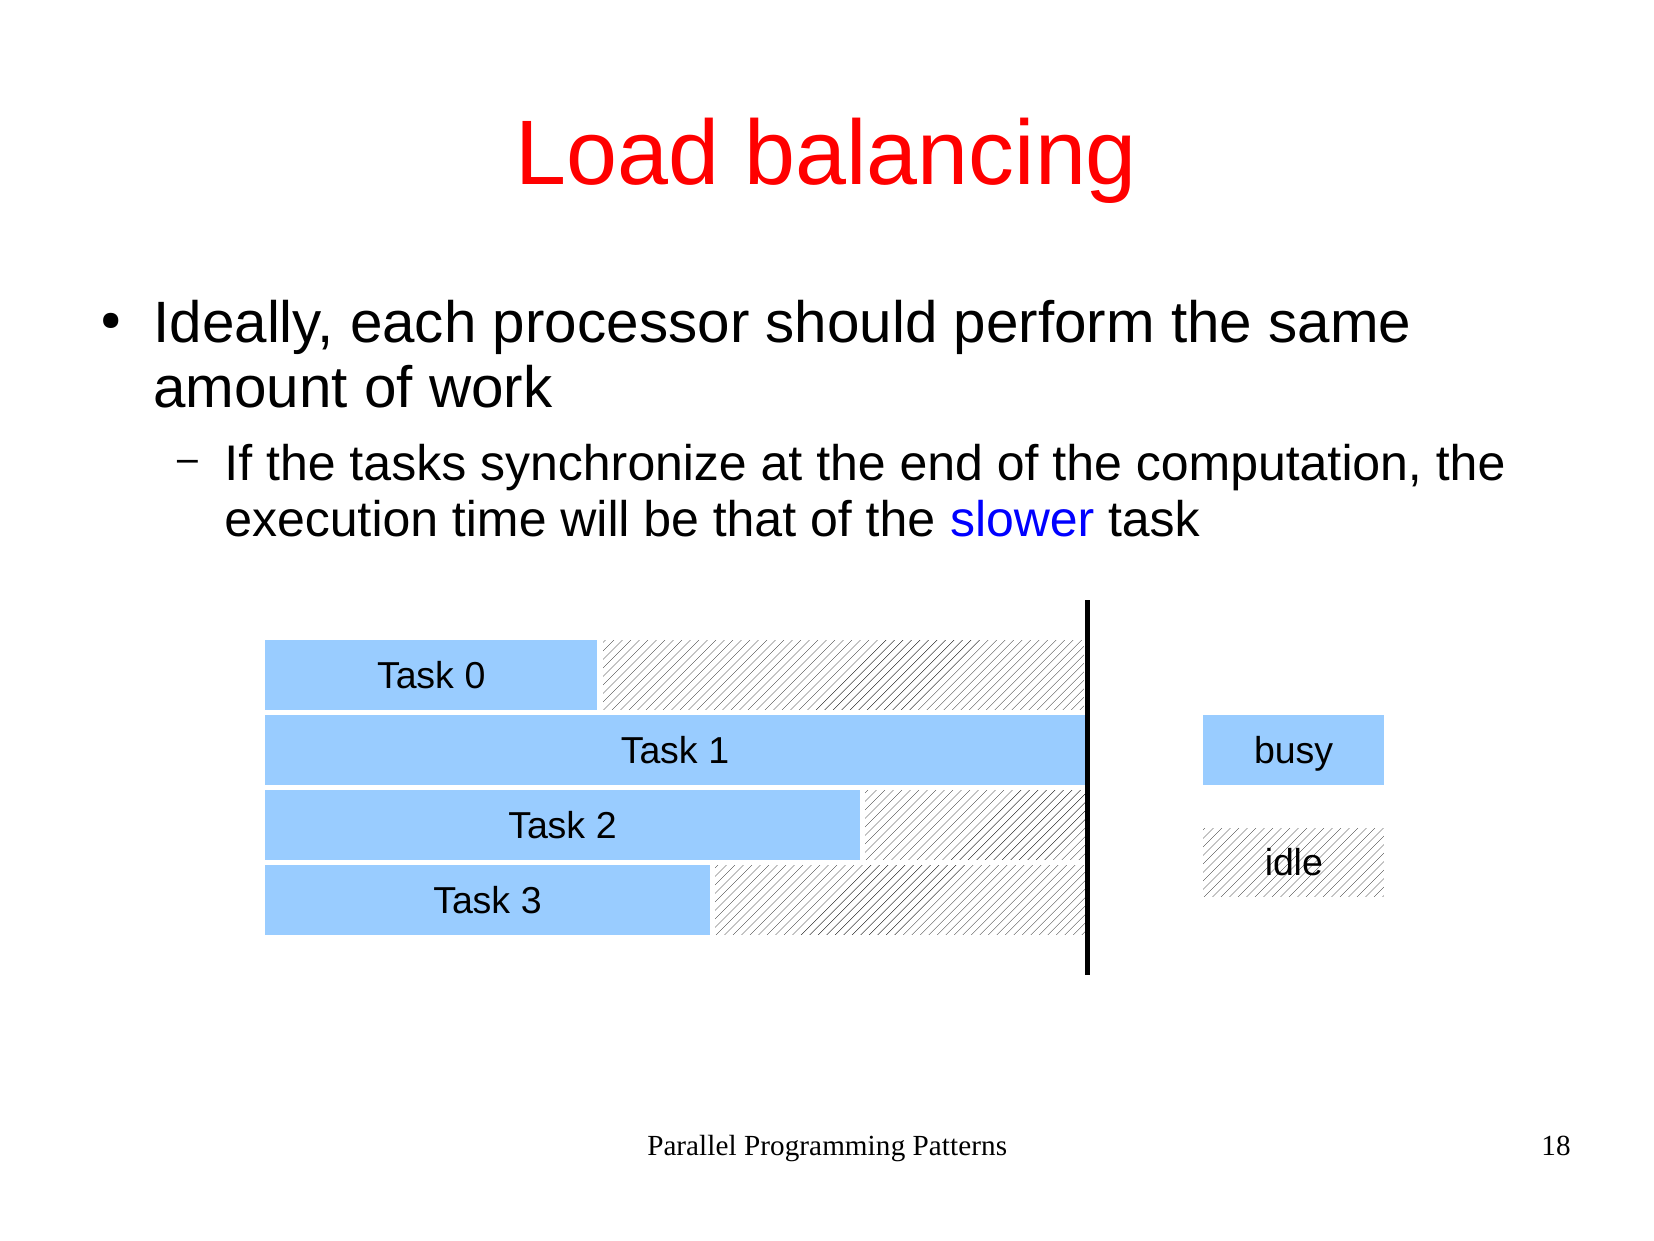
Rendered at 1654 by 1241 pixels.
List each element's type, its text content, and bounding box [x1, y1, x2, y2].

title Load balancing [82, 49, 1571, 257]
text_box idle [1199, 825, 1388, 901]
text_box Task 0 [262, 637, 599, 713]
text_box Task 1 [262, 713, 1085, 787]
text_box [599, 637, 1085, 713]
text_box busy [1199, 712, 1388, 788]
text_box [712, 787, 1085, 938]
list Ideally, each processor should perform the same amount of work If the tasks synchronize at the end of the computation, the execution time will be that of the slower task [82, 290, 1571, 1109]
text_box Task 3 [262, 862, 712, 938]
text_box Task 2 [262, 787, 862, 862]
